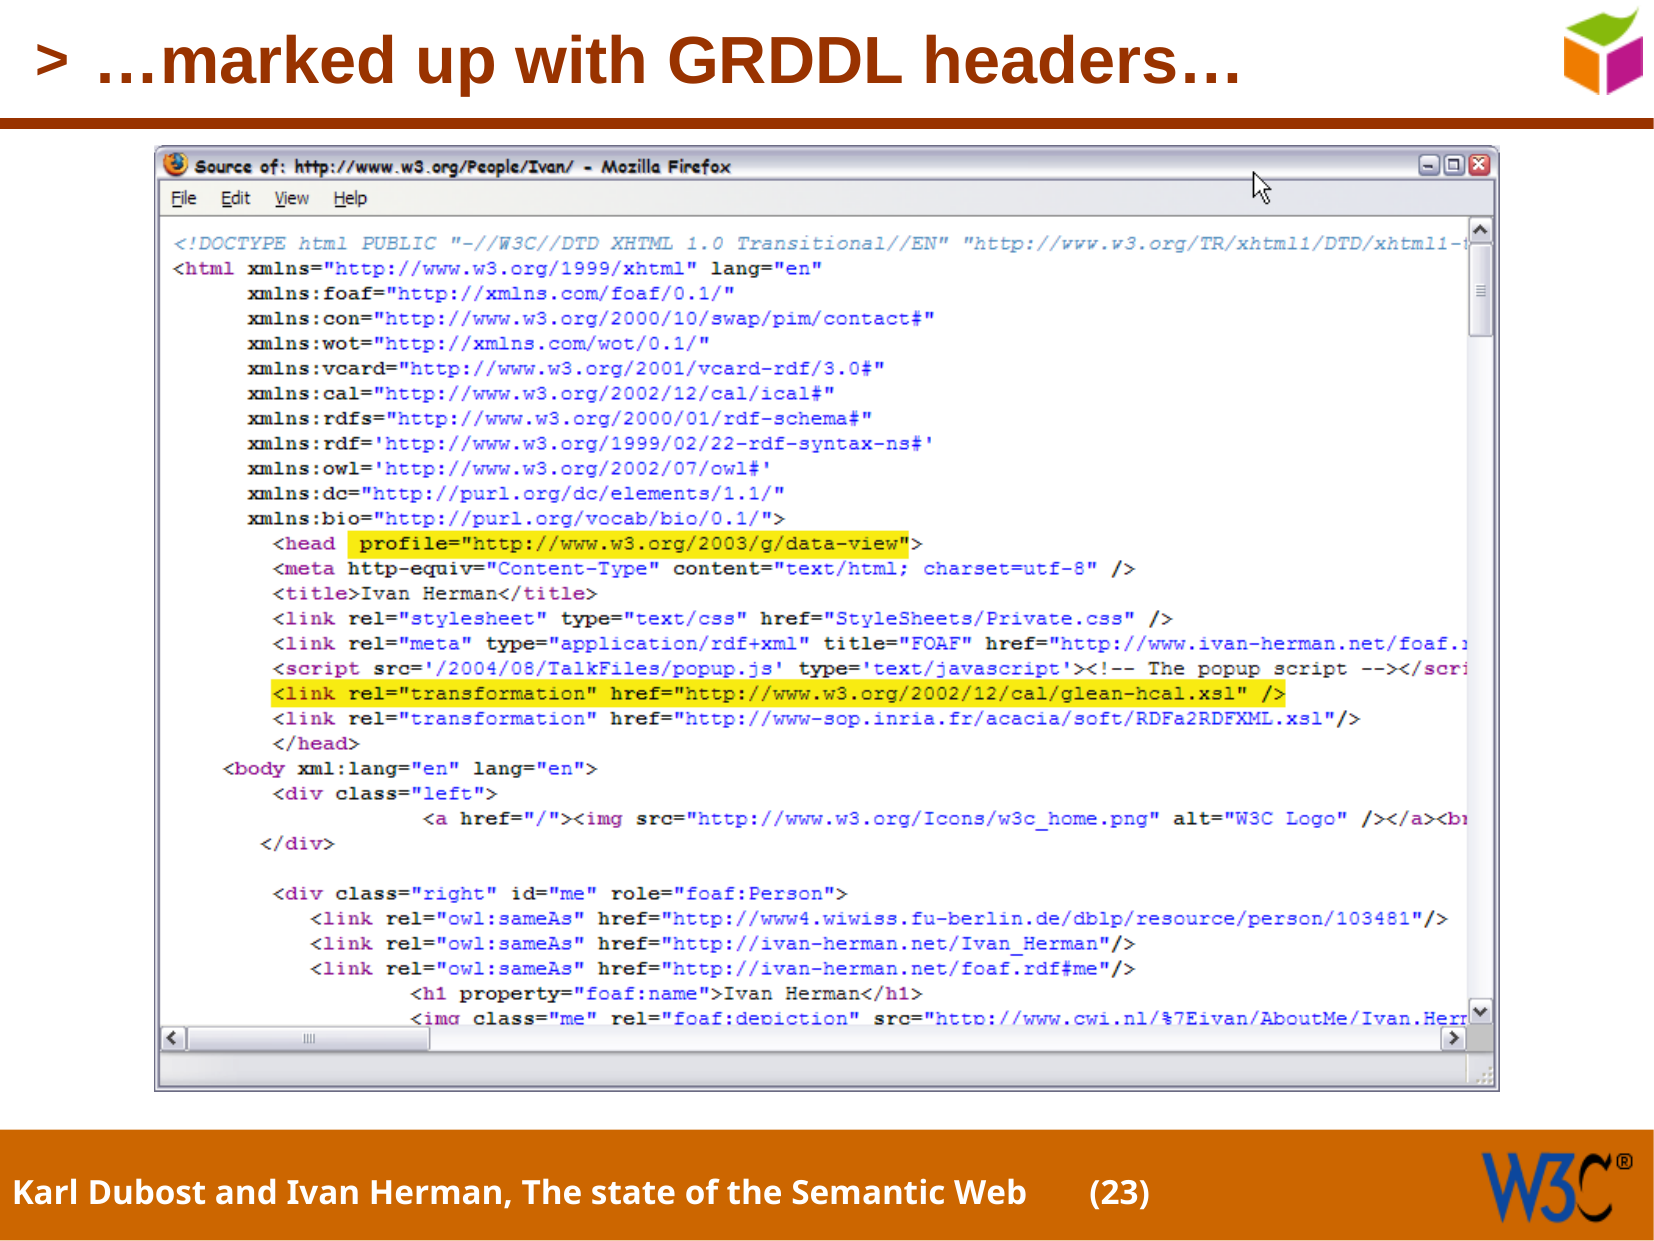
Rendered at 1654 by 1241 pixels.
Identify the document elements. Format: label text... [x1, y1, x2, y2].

picture [1564, 5, 1643, 95]
title …marked up with GRDDL headers… [93, 7, 1493, 111]
picture [1477, 1149, 1639, 1228]
picture [154, 145, 1500, 1092]
